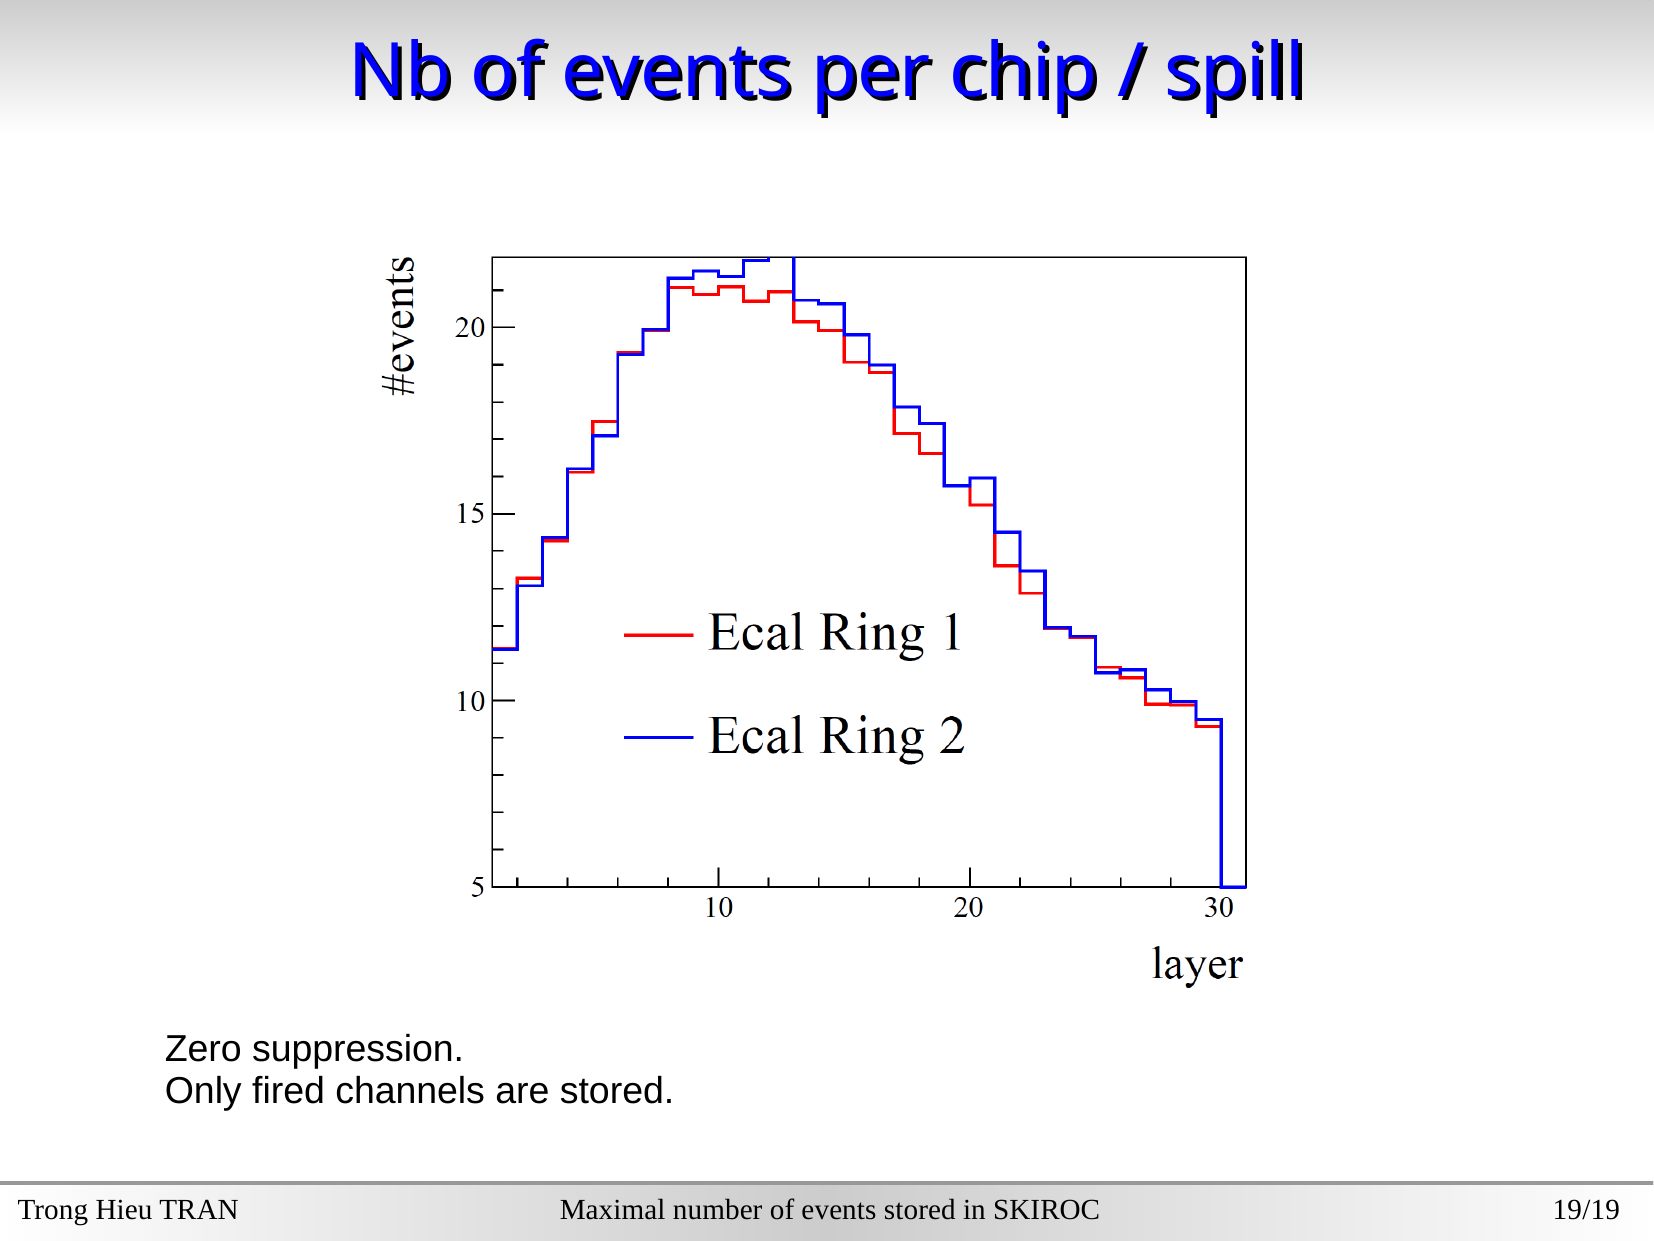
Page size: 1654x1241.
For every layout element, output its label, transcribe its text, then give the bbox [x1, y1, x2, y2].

picture [375, 232, 1276, 991]
title Nb of events per chip / spill [0, 0, 1654, 136]
text_box Zero suppression. Only fired channels are stored. [150, 1020, 1111, 1119]
